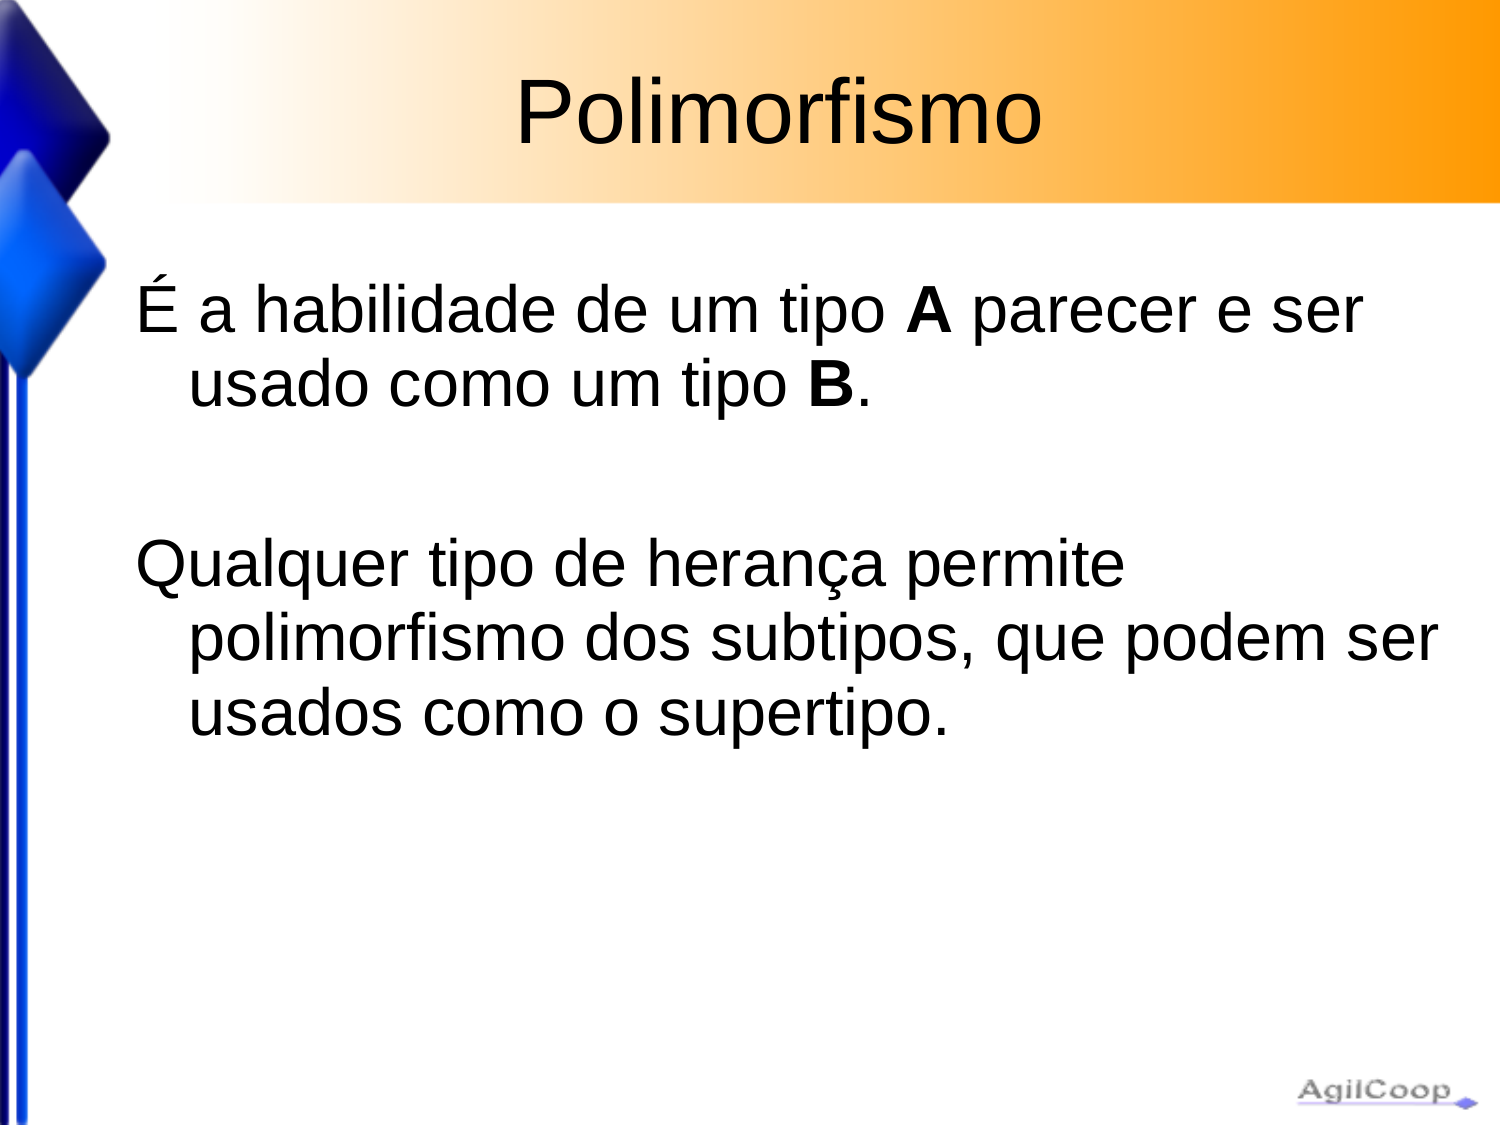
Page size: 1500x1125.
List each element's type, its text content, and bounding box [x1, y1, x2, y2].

picture [0, 0, 1500, 1125]
title Polimorfismo [82, 8, 1477, 216]
list É a habilidade de um tipo A parecer e ser usado como um tipo B. Qualquer tipo de herança permite polimorfismo dos subtipos, que podem ser usados como o supertipo. [118, 271, 1447, 1108]
